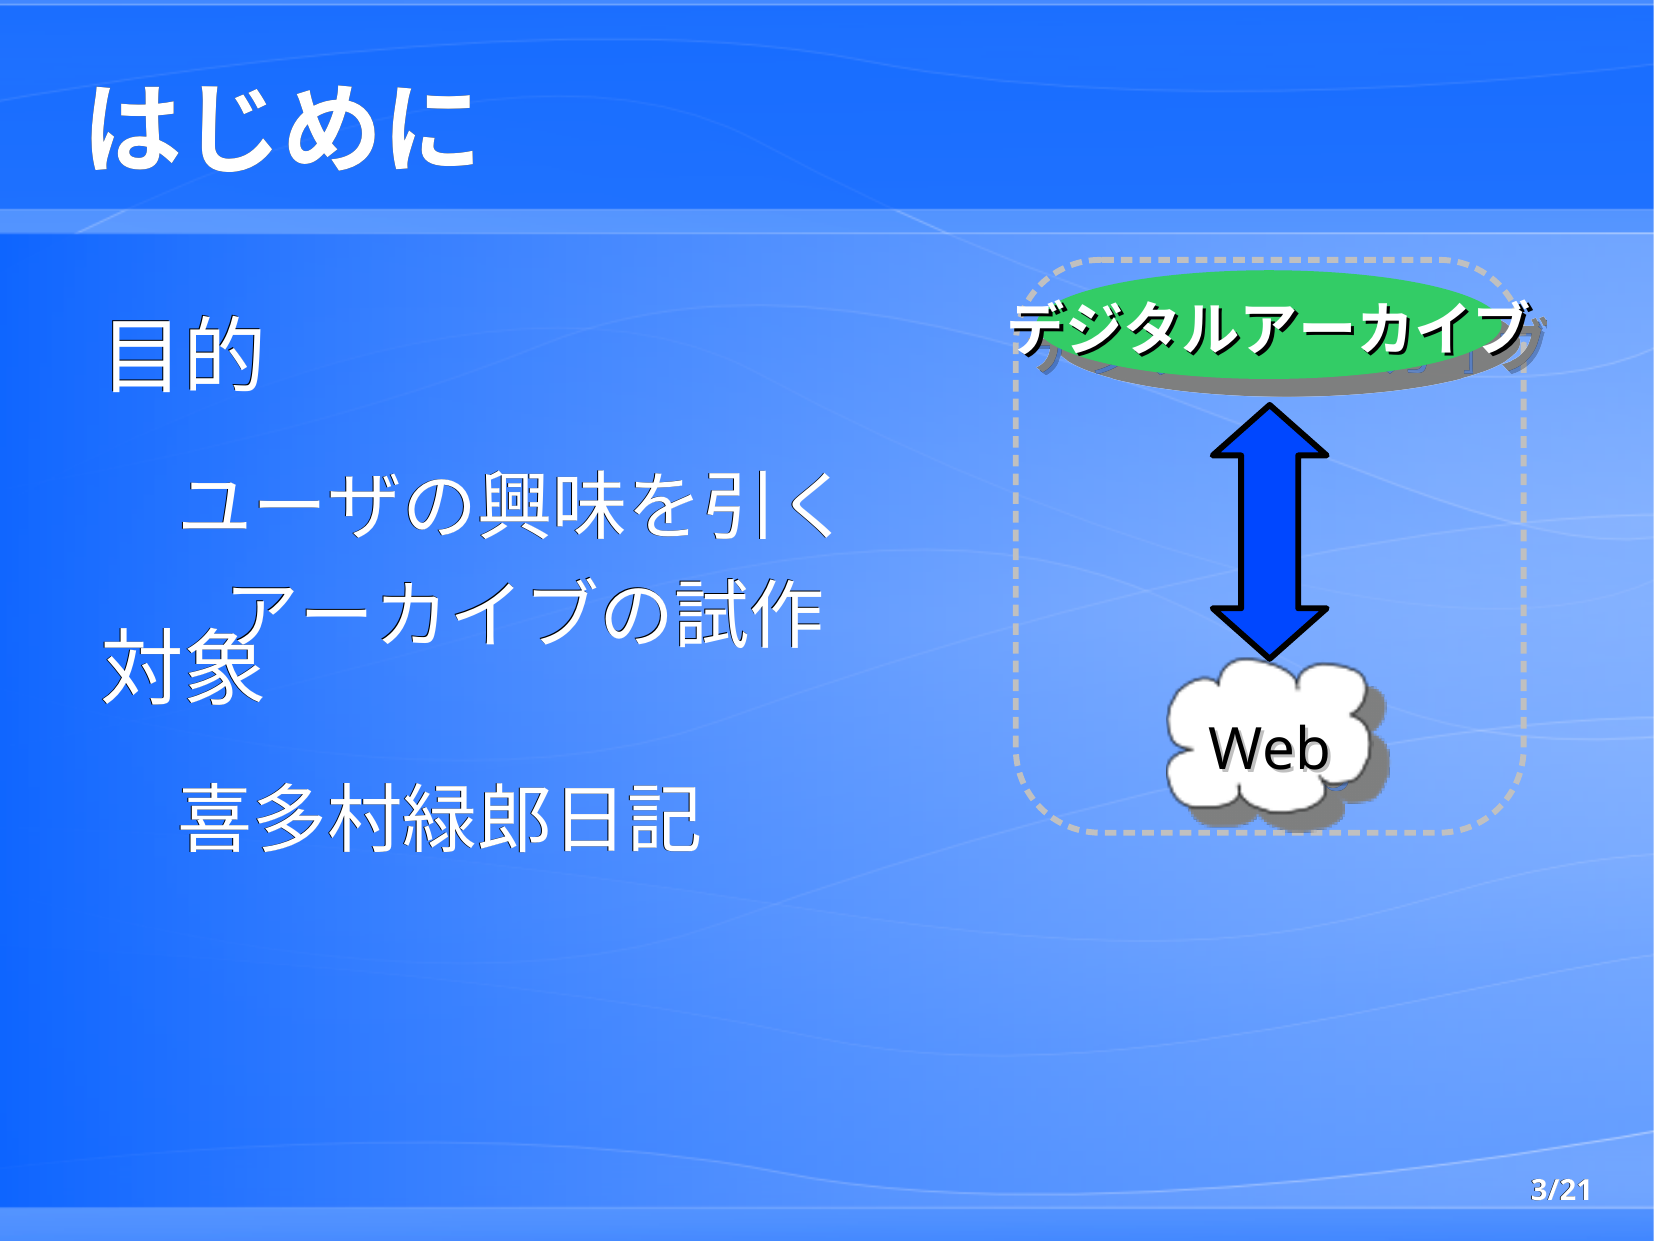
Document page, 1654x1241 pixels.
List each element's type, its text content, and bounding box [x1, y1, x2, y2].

list 目的 ユーザの興味を引く アーカイブの試作 [82, 289, 975, 591]
picture [0, 0, 1654, 1241]
text_box [1212, 404, 1327, 643]
title はじめに [23, 8, 1625, 237]
list 対象 喜多村緑郎日記 [82, 602, 975, 857]
text_box デジタルアーカイブ [1036, 270, 1502, 379]
